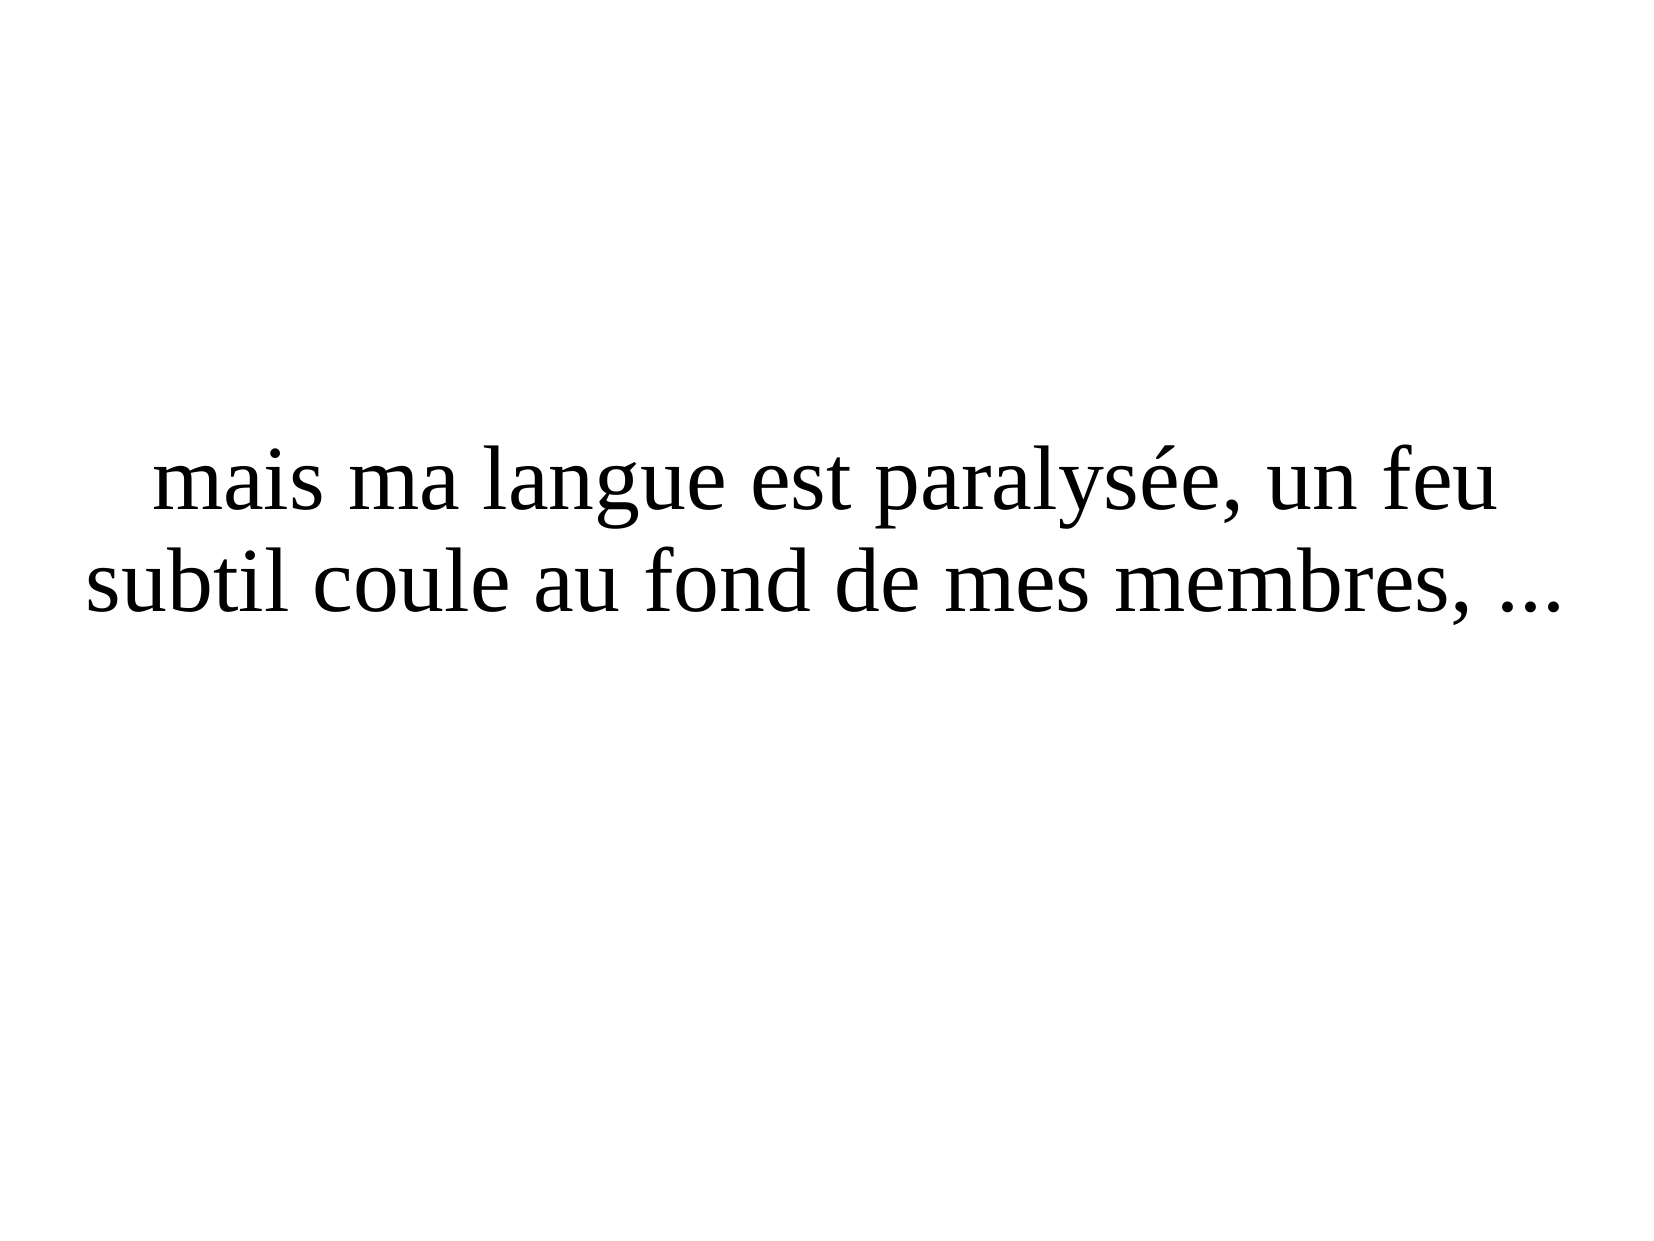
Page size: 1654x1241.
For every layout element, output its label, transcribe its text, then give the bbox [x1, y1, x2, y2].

subtitle mais ma langue est paralysée, un feu subtil coule au fond de mes membres, ... [82, 49, 1571, 1010]
